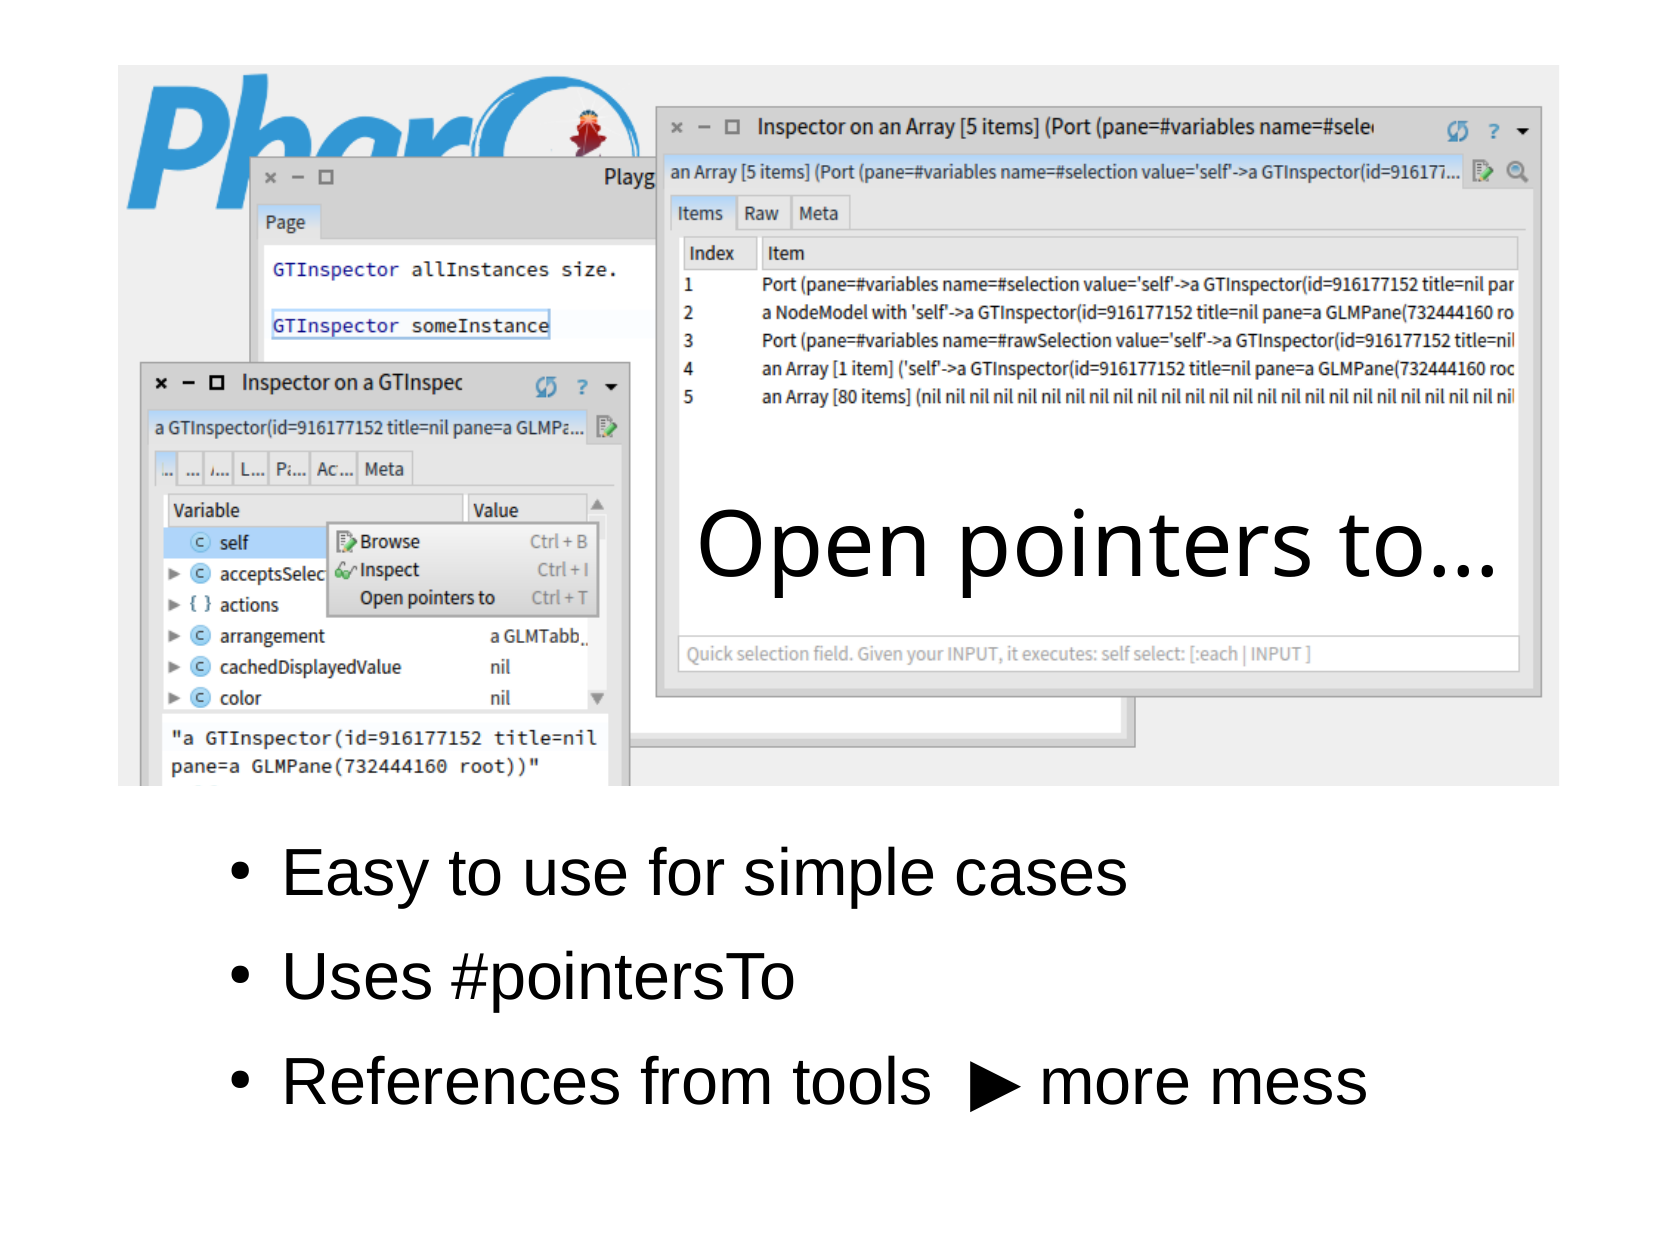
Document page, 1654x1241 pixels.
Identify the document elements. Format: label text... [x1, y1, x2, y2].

title Open pointers to... [354, 437, 1654, 645]
picture [118, 65, 1560, 786]
list Easy to use for simple cases Uses #pointersTo References from tools ▶ more mess [210, 835, 1428, 1195]
